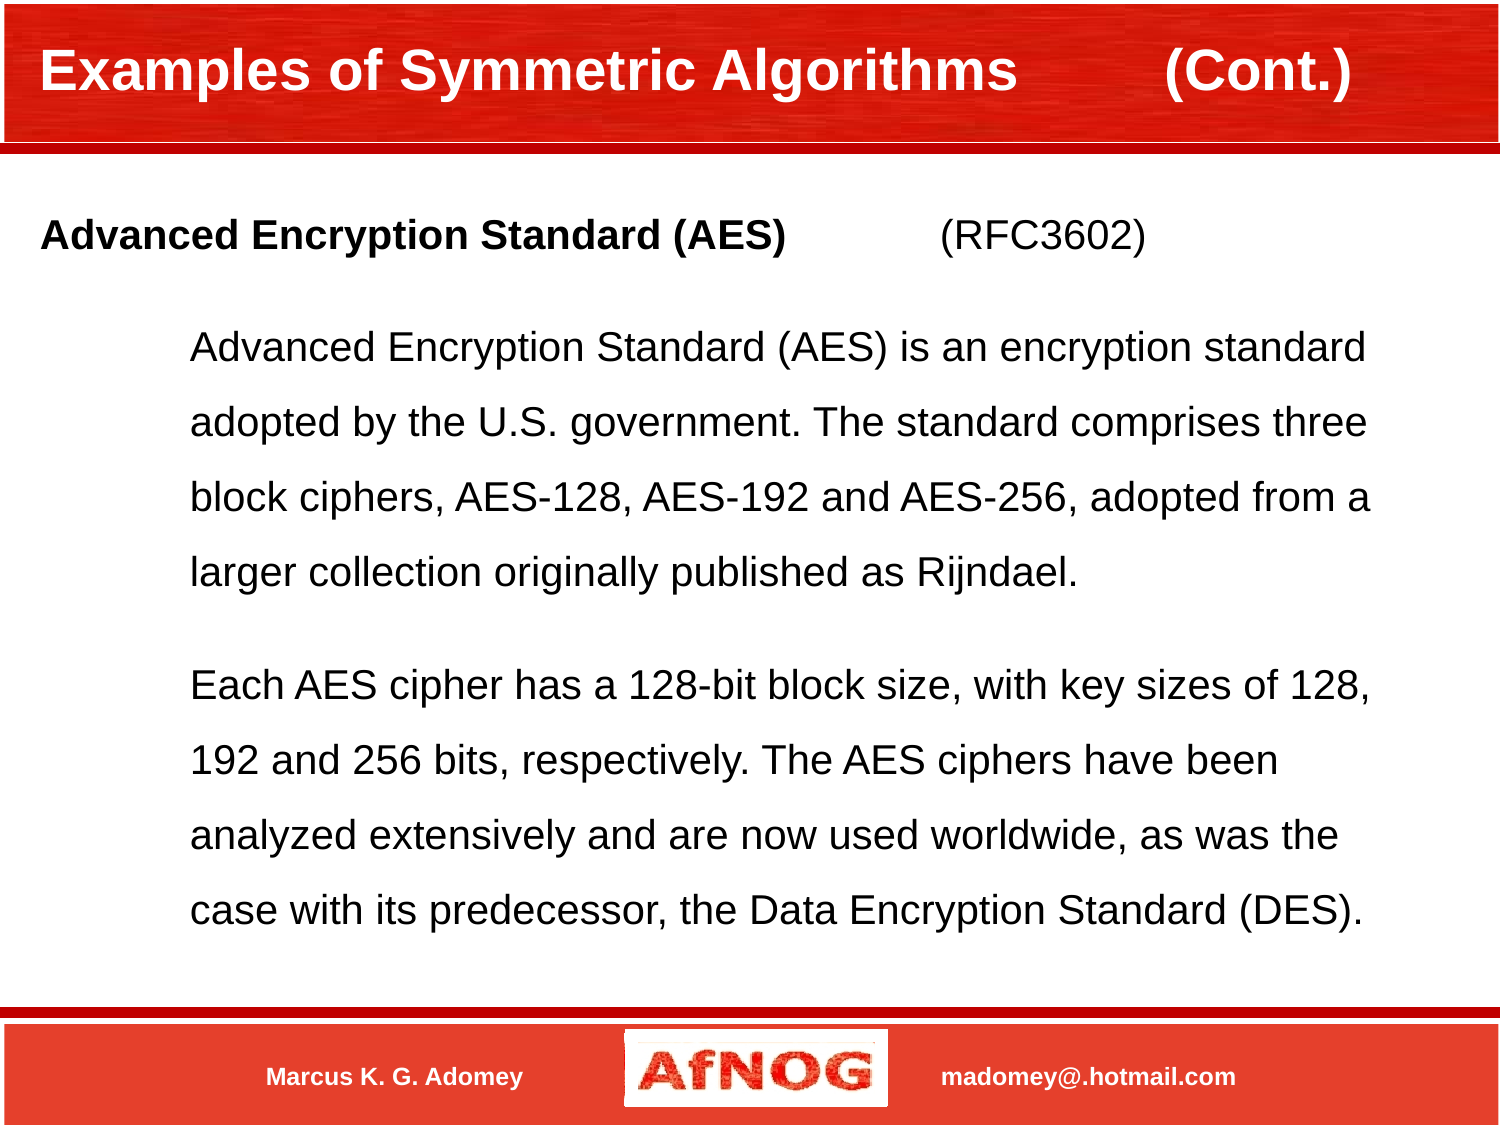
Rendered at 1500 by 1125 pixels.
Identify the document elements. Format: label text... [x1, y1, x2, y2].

text_box Advanced Encryption Standard (AES) (RFC3602) Advanced Encryption Standard (AES) is an encryption standard adopted by the U.S. government. The standard comprises three block ciphers, AES-128, AES-192 and AES-256, adopted from a larger collection originally published as Rijndael. Each AES cipher has a 128-bit block size, with key sizes of 128, 192 and 256 bits, respectively. The AES ciphers have been analyzed extensively and are now used worldwide, as was the case with its predecessor, the Data Encryption Standard (DES). [24, 174, 1450, 948]
text_box Examples of Symmetric Algorithms (Cont.) [24, 24, 1472, 111]
